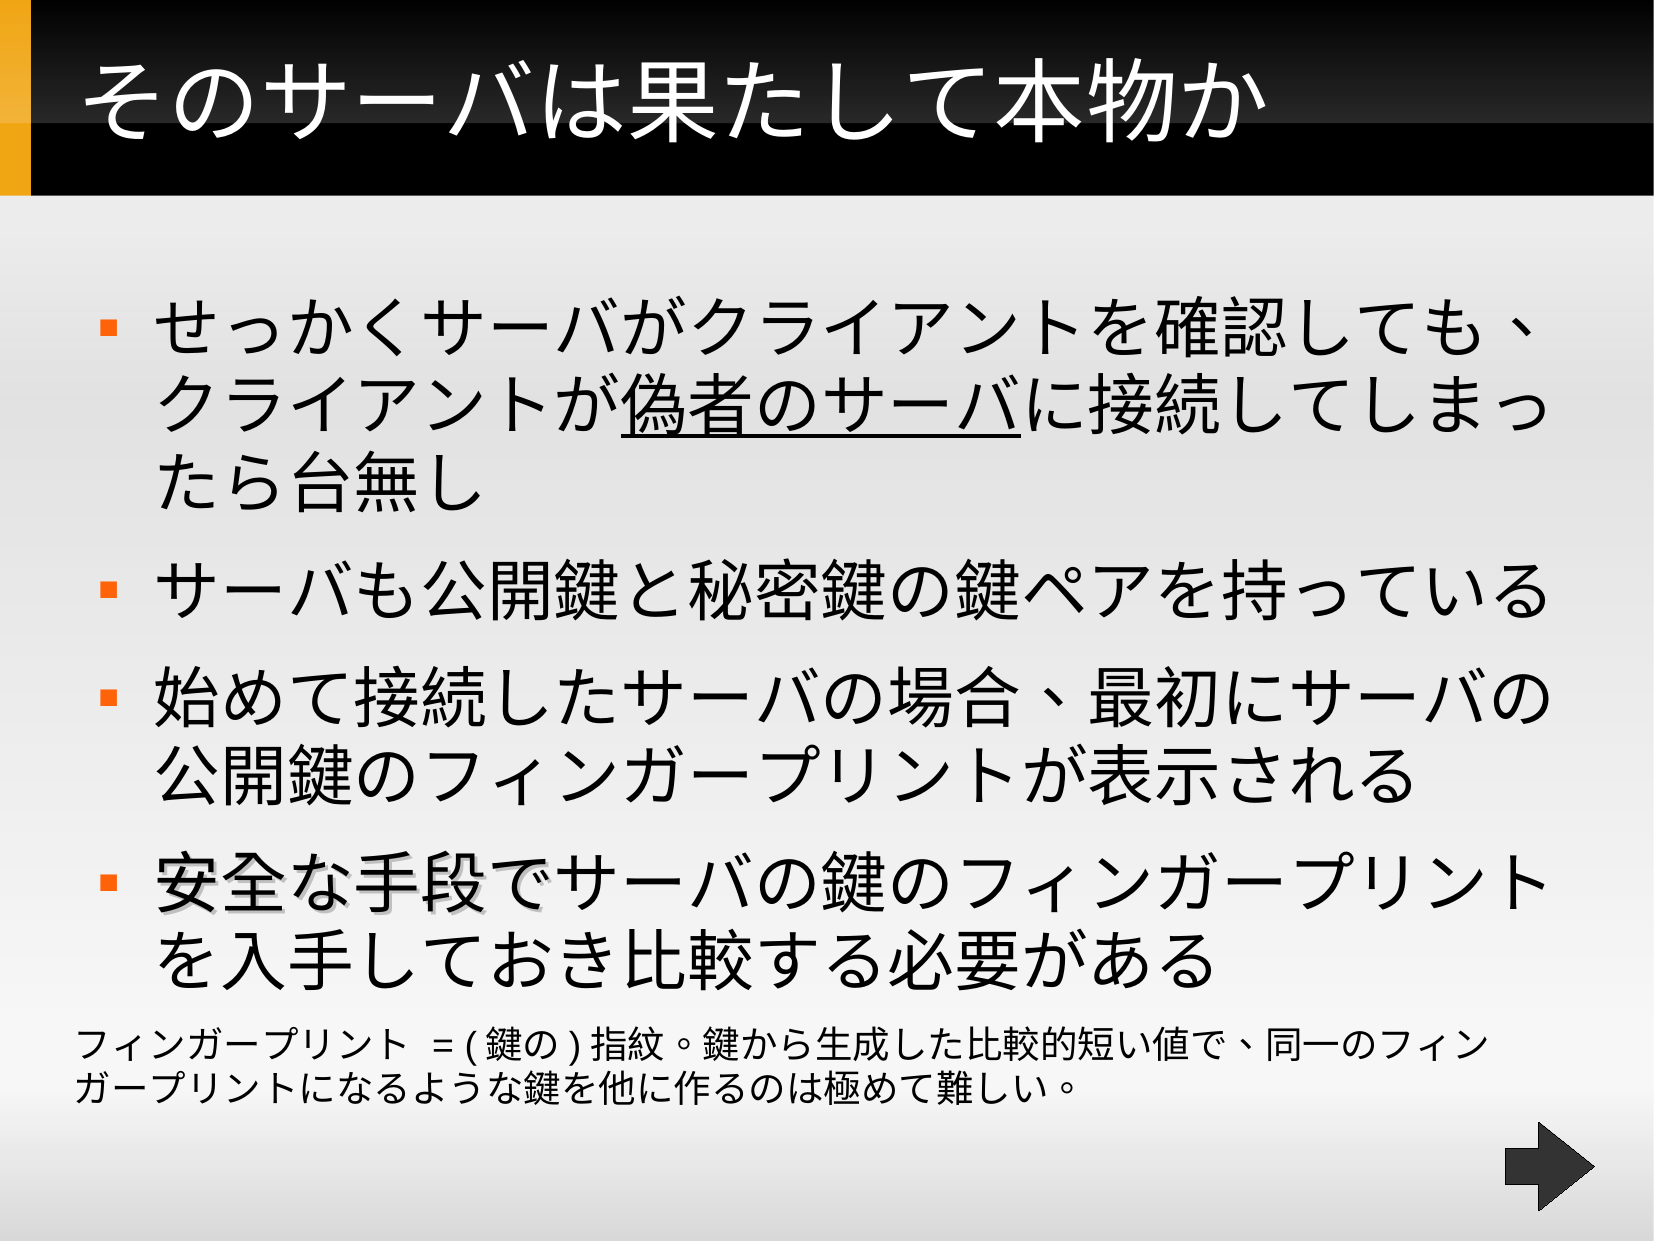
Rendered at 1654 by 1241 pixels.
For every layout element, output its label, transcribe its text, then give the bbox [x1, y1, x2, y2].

picture [0, 0, 1654, 1241]
text_box [1505, 1122, 1595, 1211]
title そのサーバは果たして本物か [76, 0, 1565, 208]
text_box フィンガープリント = (鍵の)指紋。鍵から生成した比較的短い値で、同一のフィンガープリントになるような鍵を他に作るのは極めて難しい。 [59, 1016, 1565, 1119]
list せっかくサーバがクライアントを確認しても、クライアントが偽者のサーバに接続してしまったら台無し サーバも公開鍵と秘密鍵の鍵ペアを持っている 始めて接続したサーバの場合、最初にサーバの公開鍵のフィンガープリントが表示される 安全な手段でサーバの鍵のフィンガープリントを入手しておき比較する必要がある [82, 290, 1571, 924]
